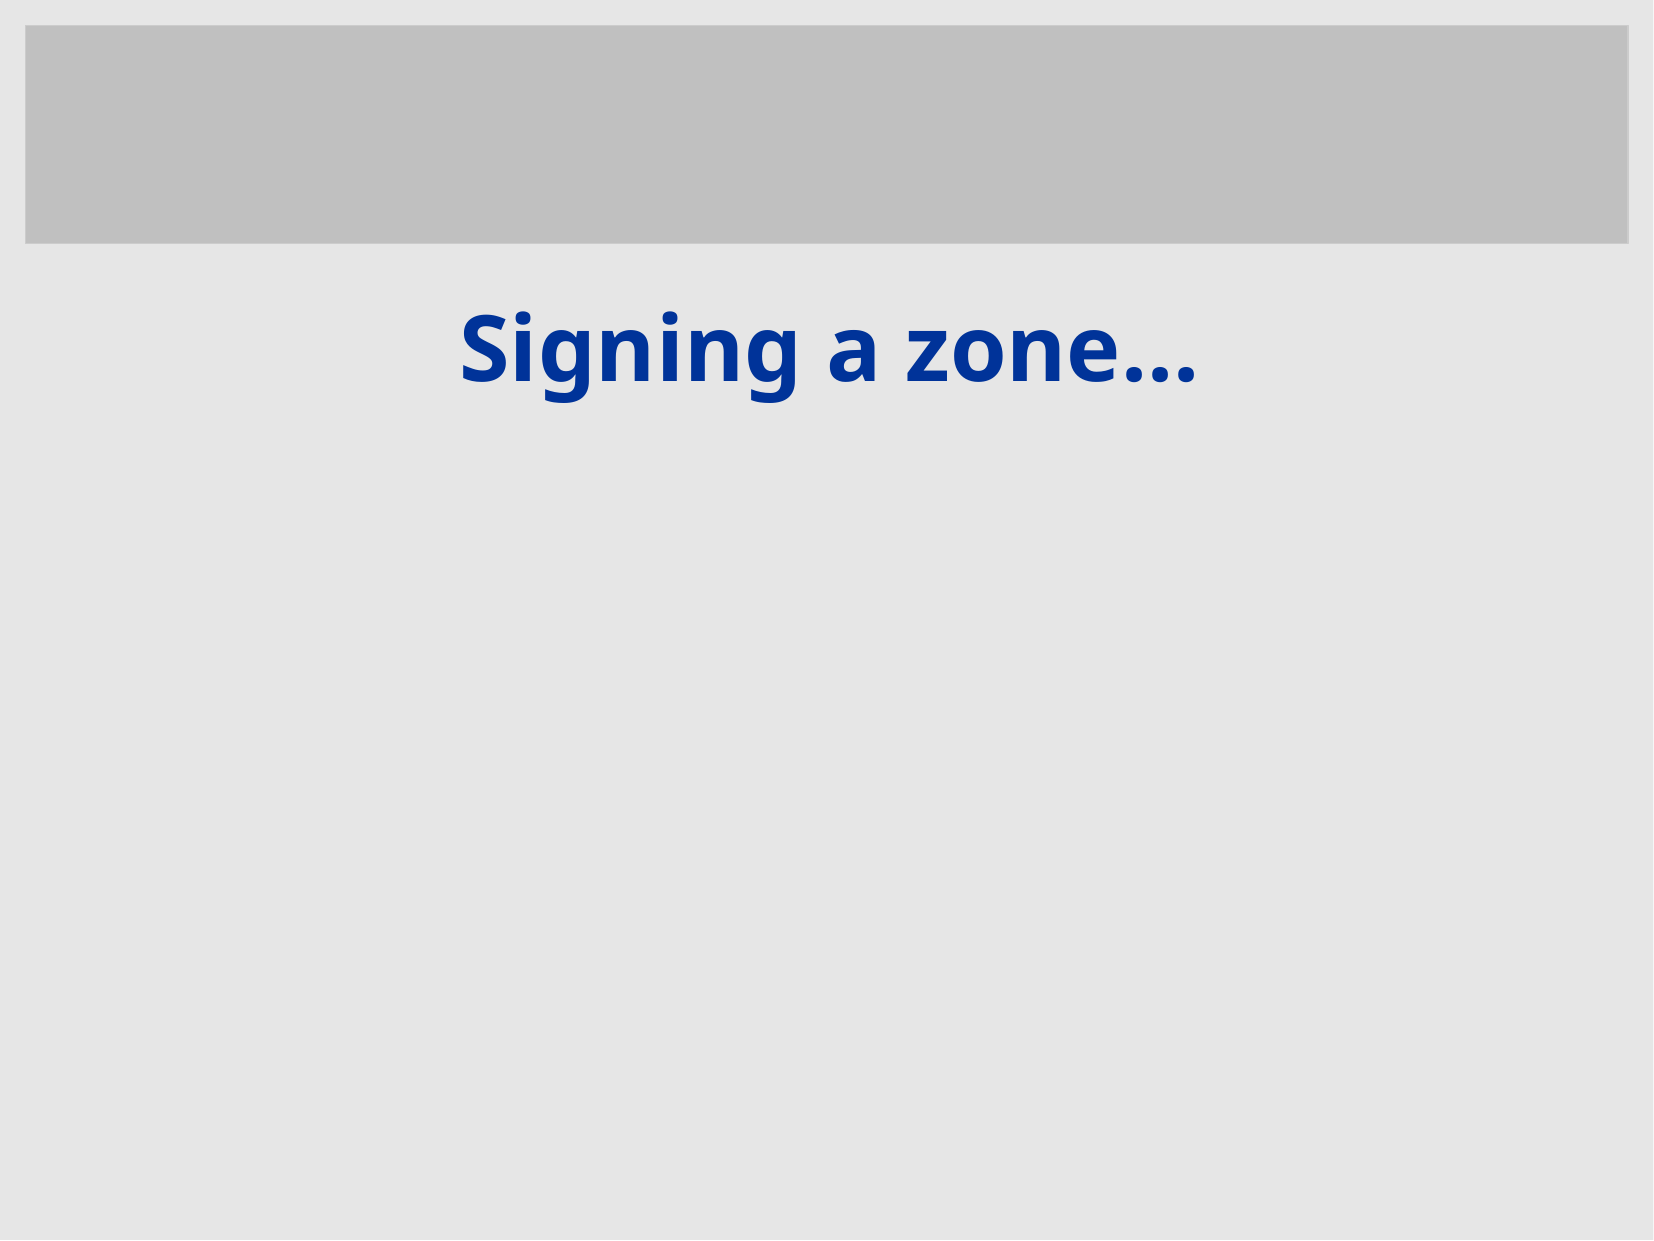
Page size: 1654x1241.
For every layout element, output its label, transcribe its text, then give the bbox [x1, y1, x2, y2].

title Signing a zone... [127, 275, 1533, 607]
